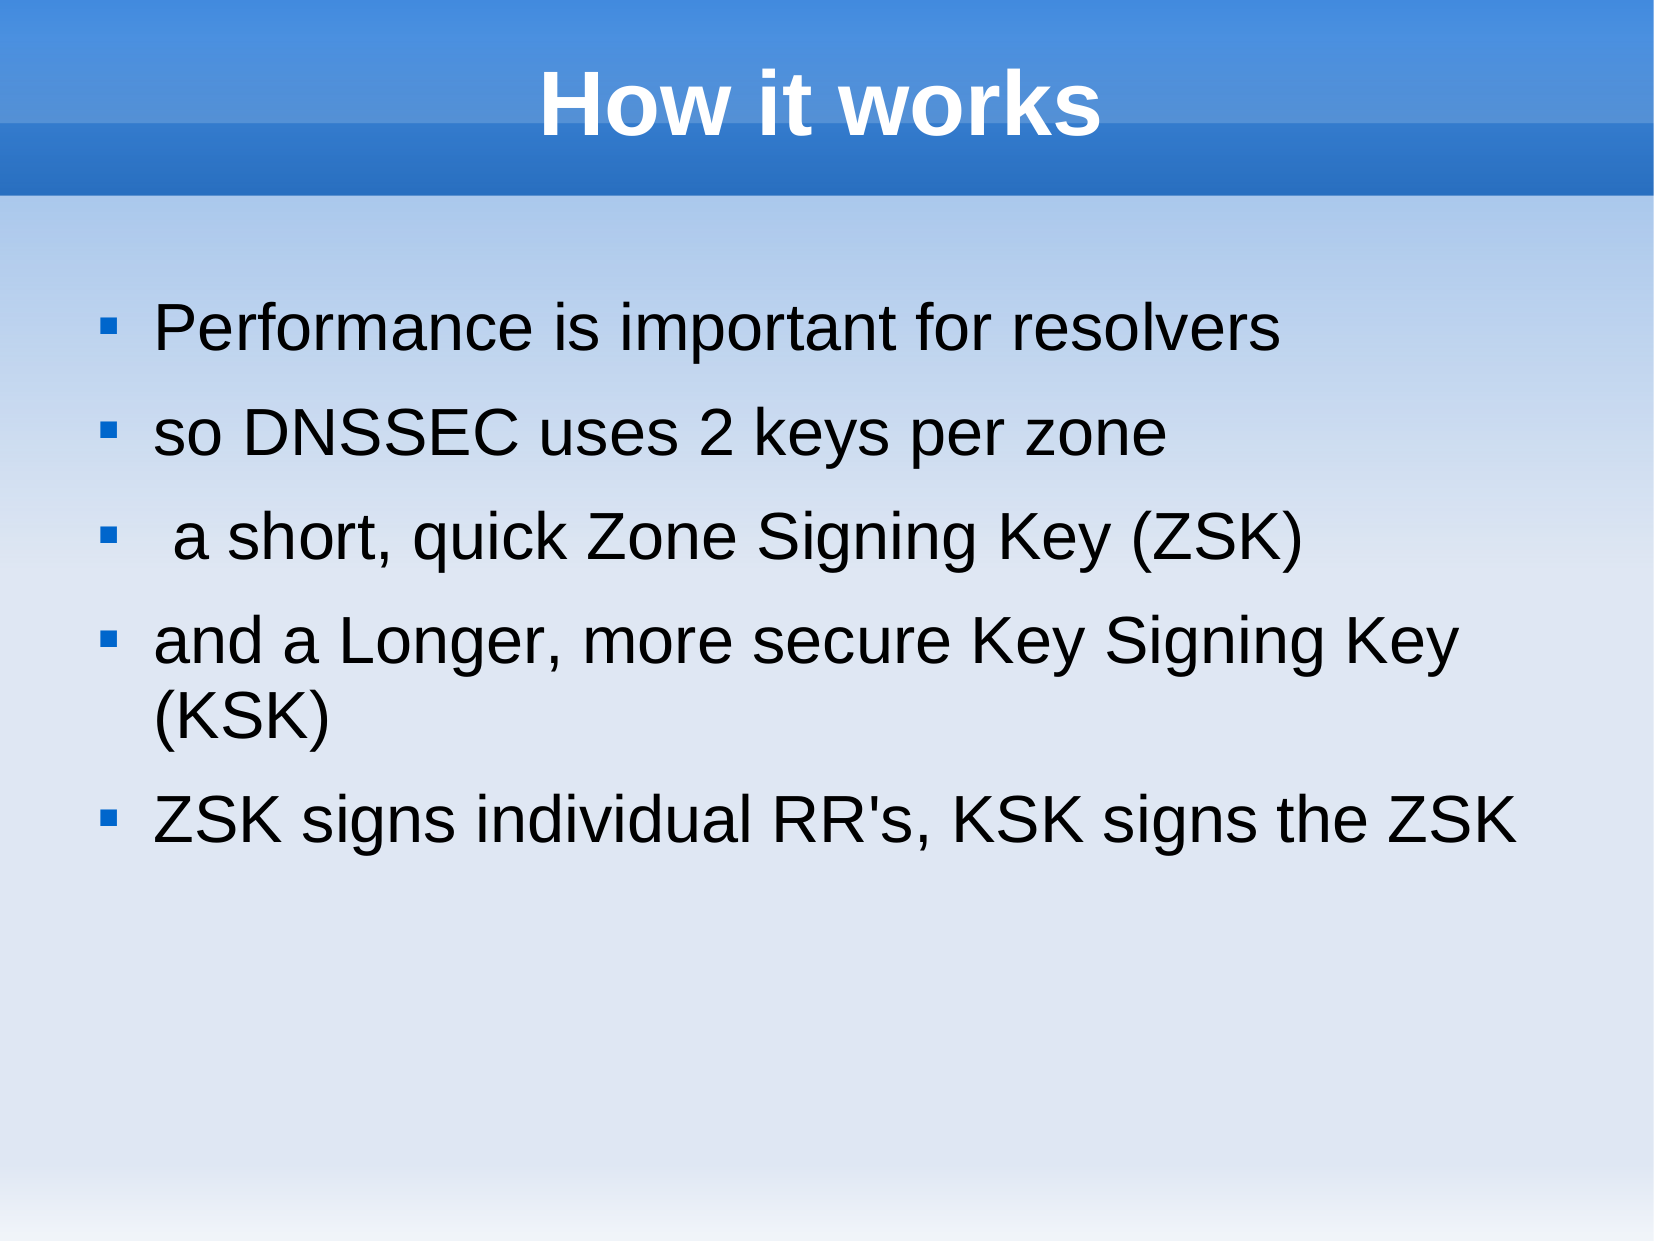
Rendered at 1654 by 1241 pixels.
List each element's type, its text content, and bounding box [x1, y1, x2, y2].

title How it works [76, 0, 1565, 208]
picture [0, 0, 1654, 1241]
list Performance is important for resolvers so DNSSEC uses 2 keys per zone a short, quick Zone Signing Key (ZSK) and a Longer, more secure Key Signing Key (KSK) ZSK signs individual RR's, KSK signs the ZSK [82, 290, 1571, 1109]
